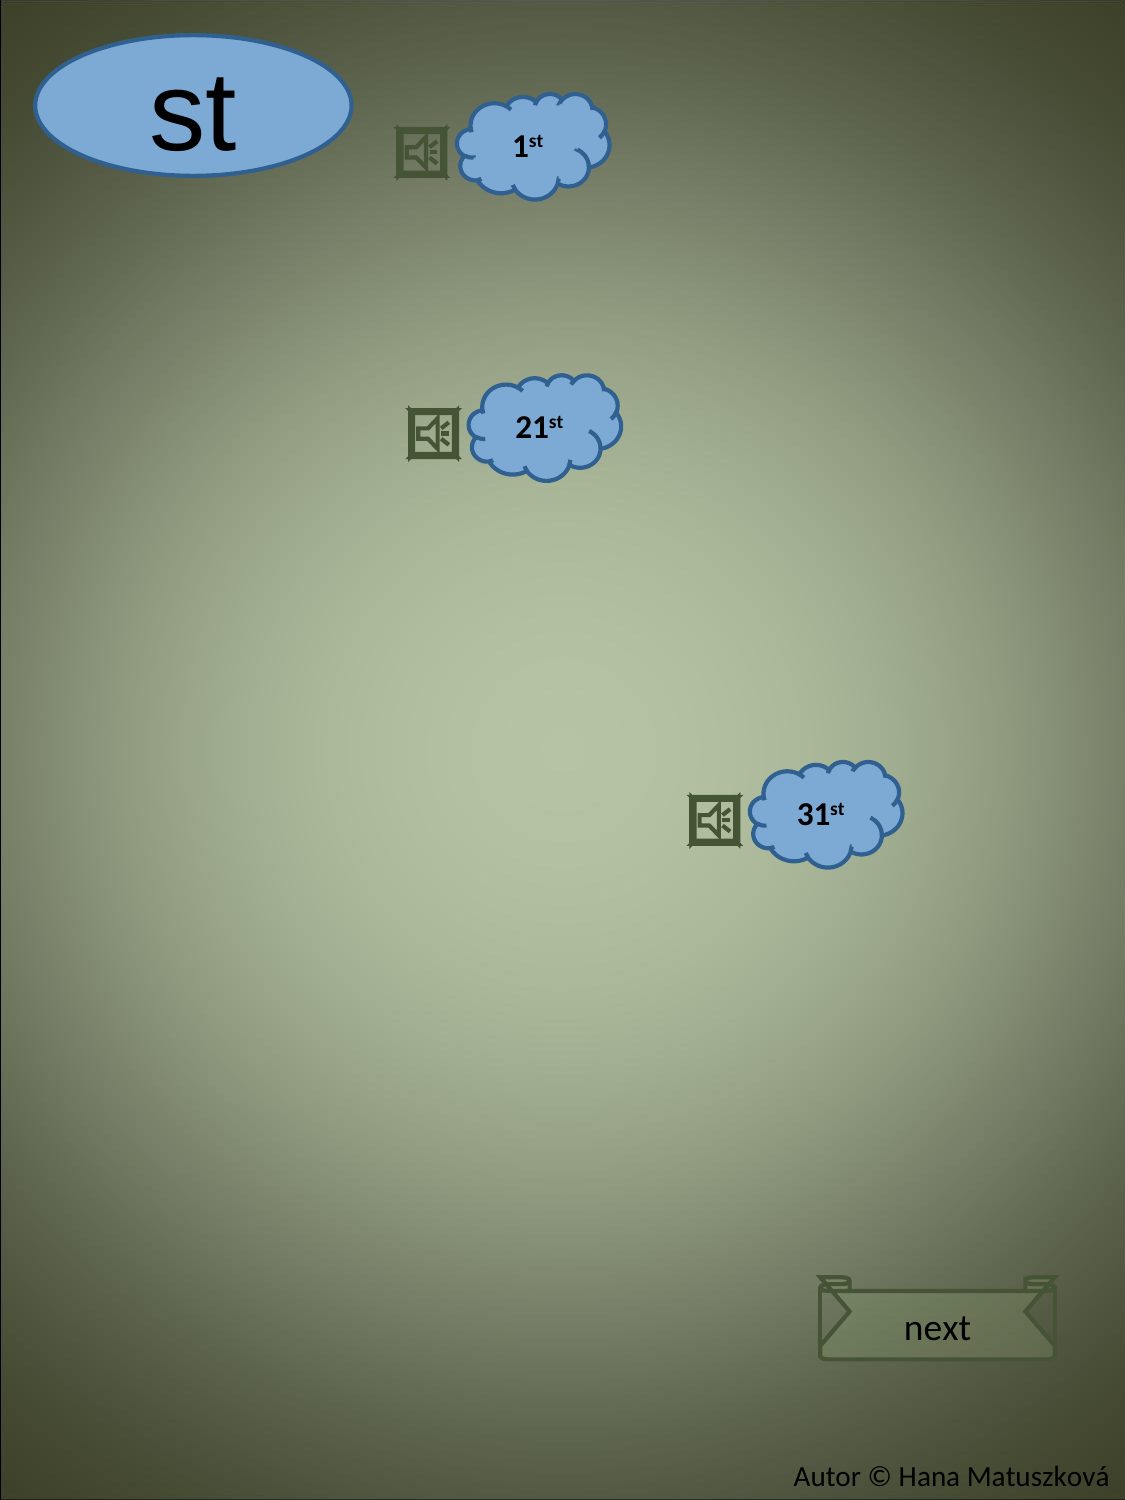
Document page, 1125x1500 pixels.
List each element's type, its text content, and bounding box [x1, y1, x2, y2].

text_box 31st [749, 761, 903, 868]
picture [0, 0, 1125, 1500]
text_box next [820, 1277, 1055, 1360]
text_box 21st [468, 375, 622, 481]
text_box st [35, 35, 352, 176]
text_box Autor © Hana Matuszková [778, 1449, 1125, 1500]
text_box 1st [456, 94, 610, 200]
